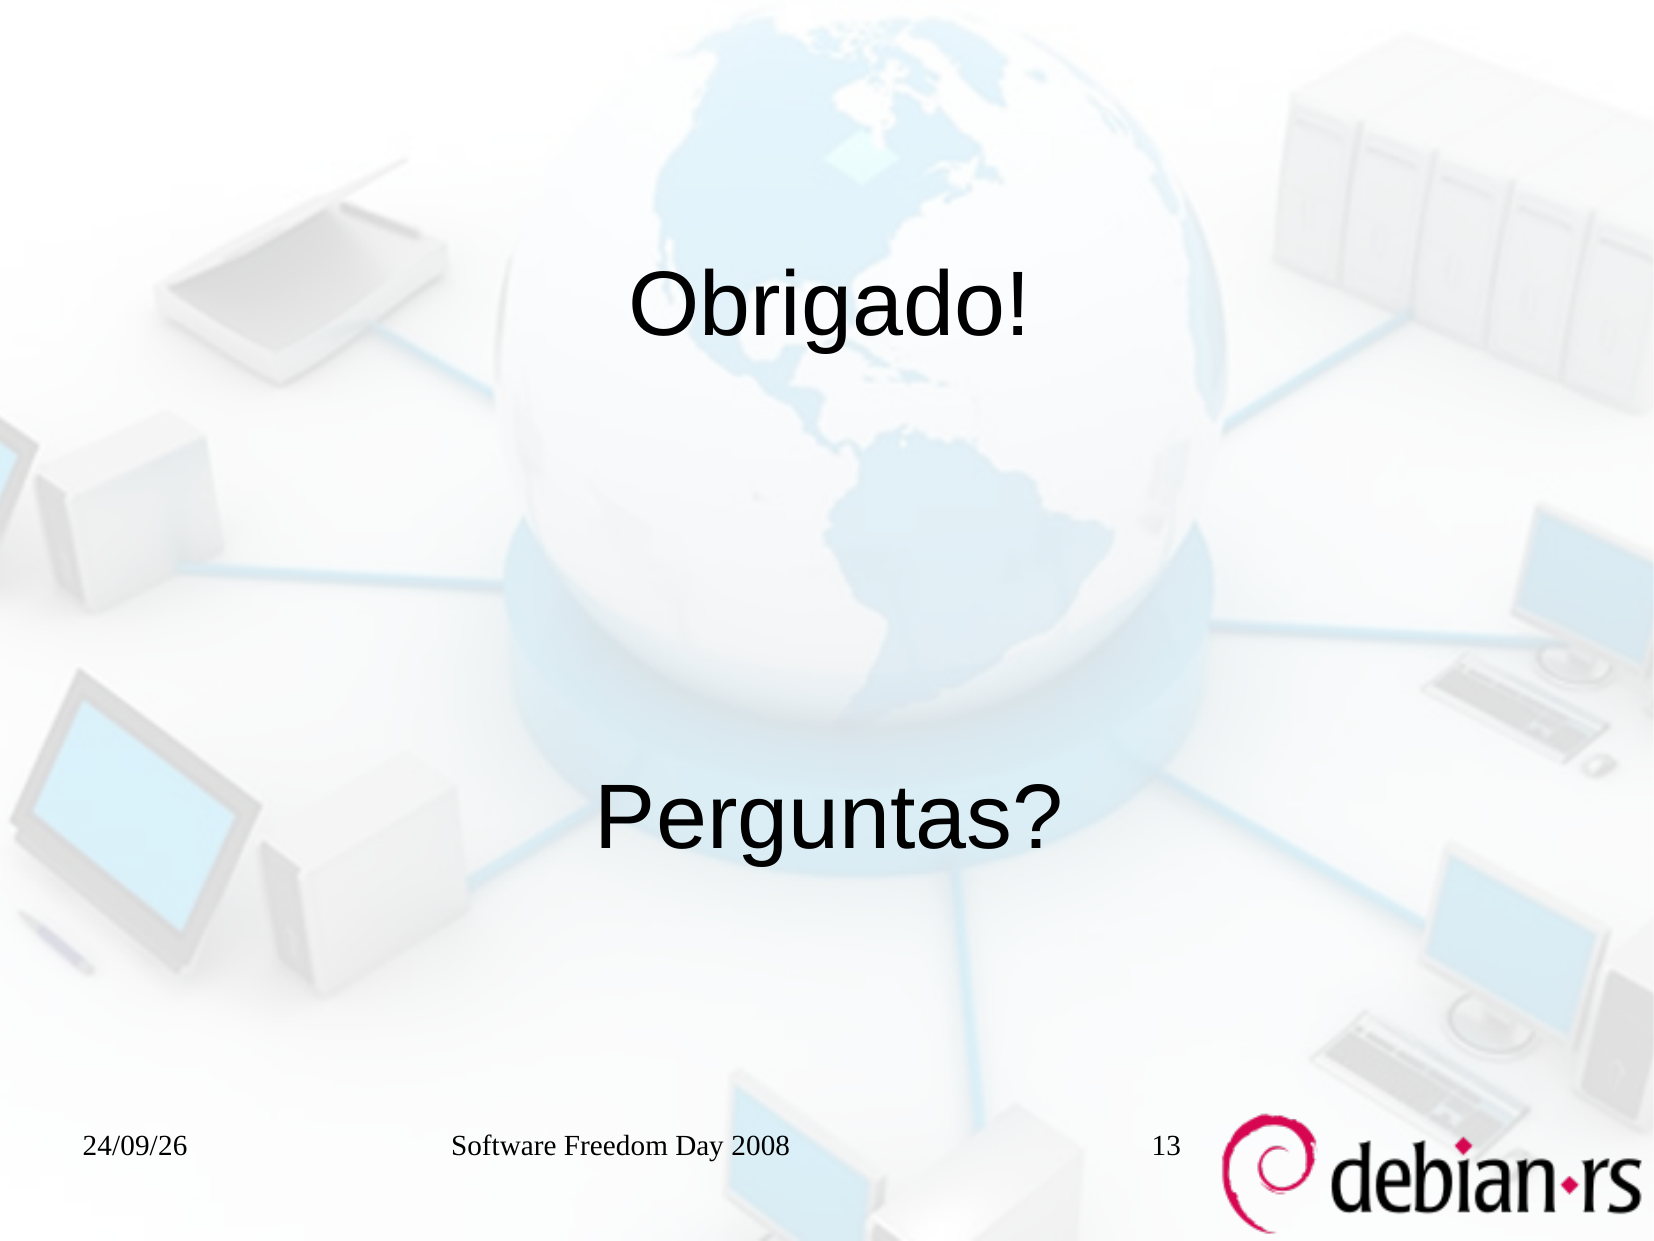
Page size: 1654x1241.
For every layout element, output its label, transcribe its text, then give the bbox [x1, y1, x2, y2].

picture [0, 0, 1654, 1241]
title Obrigado! Perguntas? [88, 252, 1571, 869]
